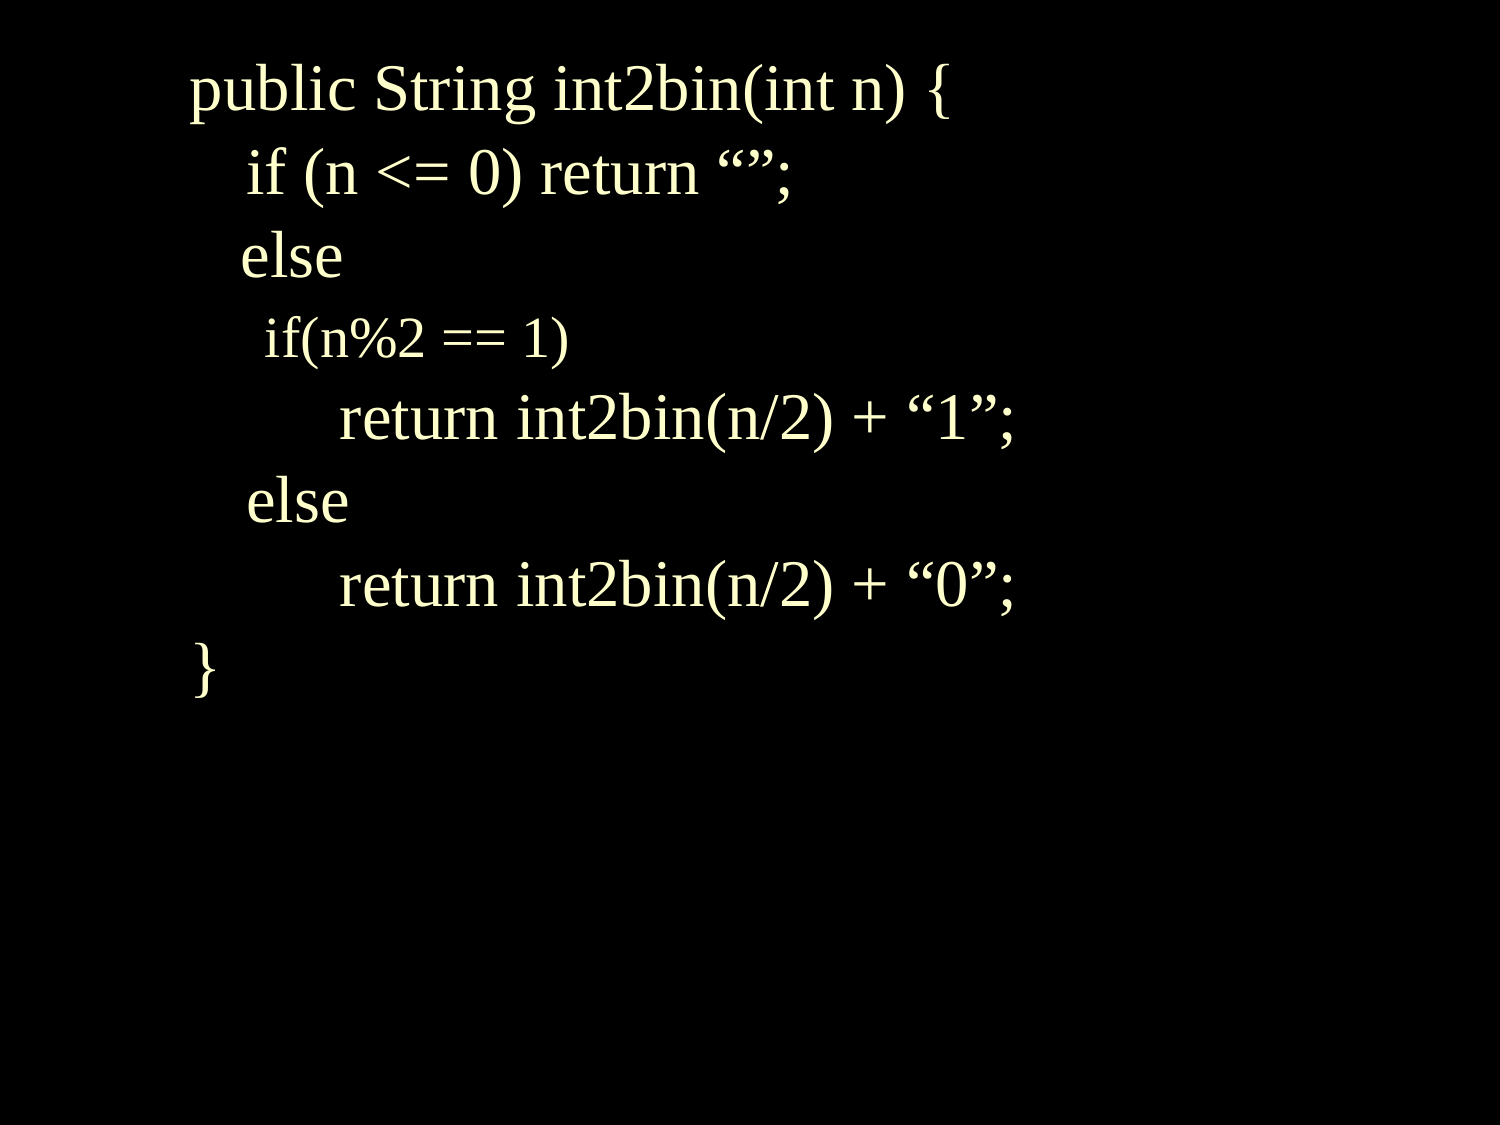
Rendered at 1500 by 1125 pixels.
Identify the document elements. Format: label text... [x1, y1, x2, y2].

list public String int2bin(int n) { if (n <= 0) return “”; else if(n%2 == 1) return int2bin(n/2) + “1”; else return int2bin(n/2) + “0”; } [174, 50, 1103, 1026]
